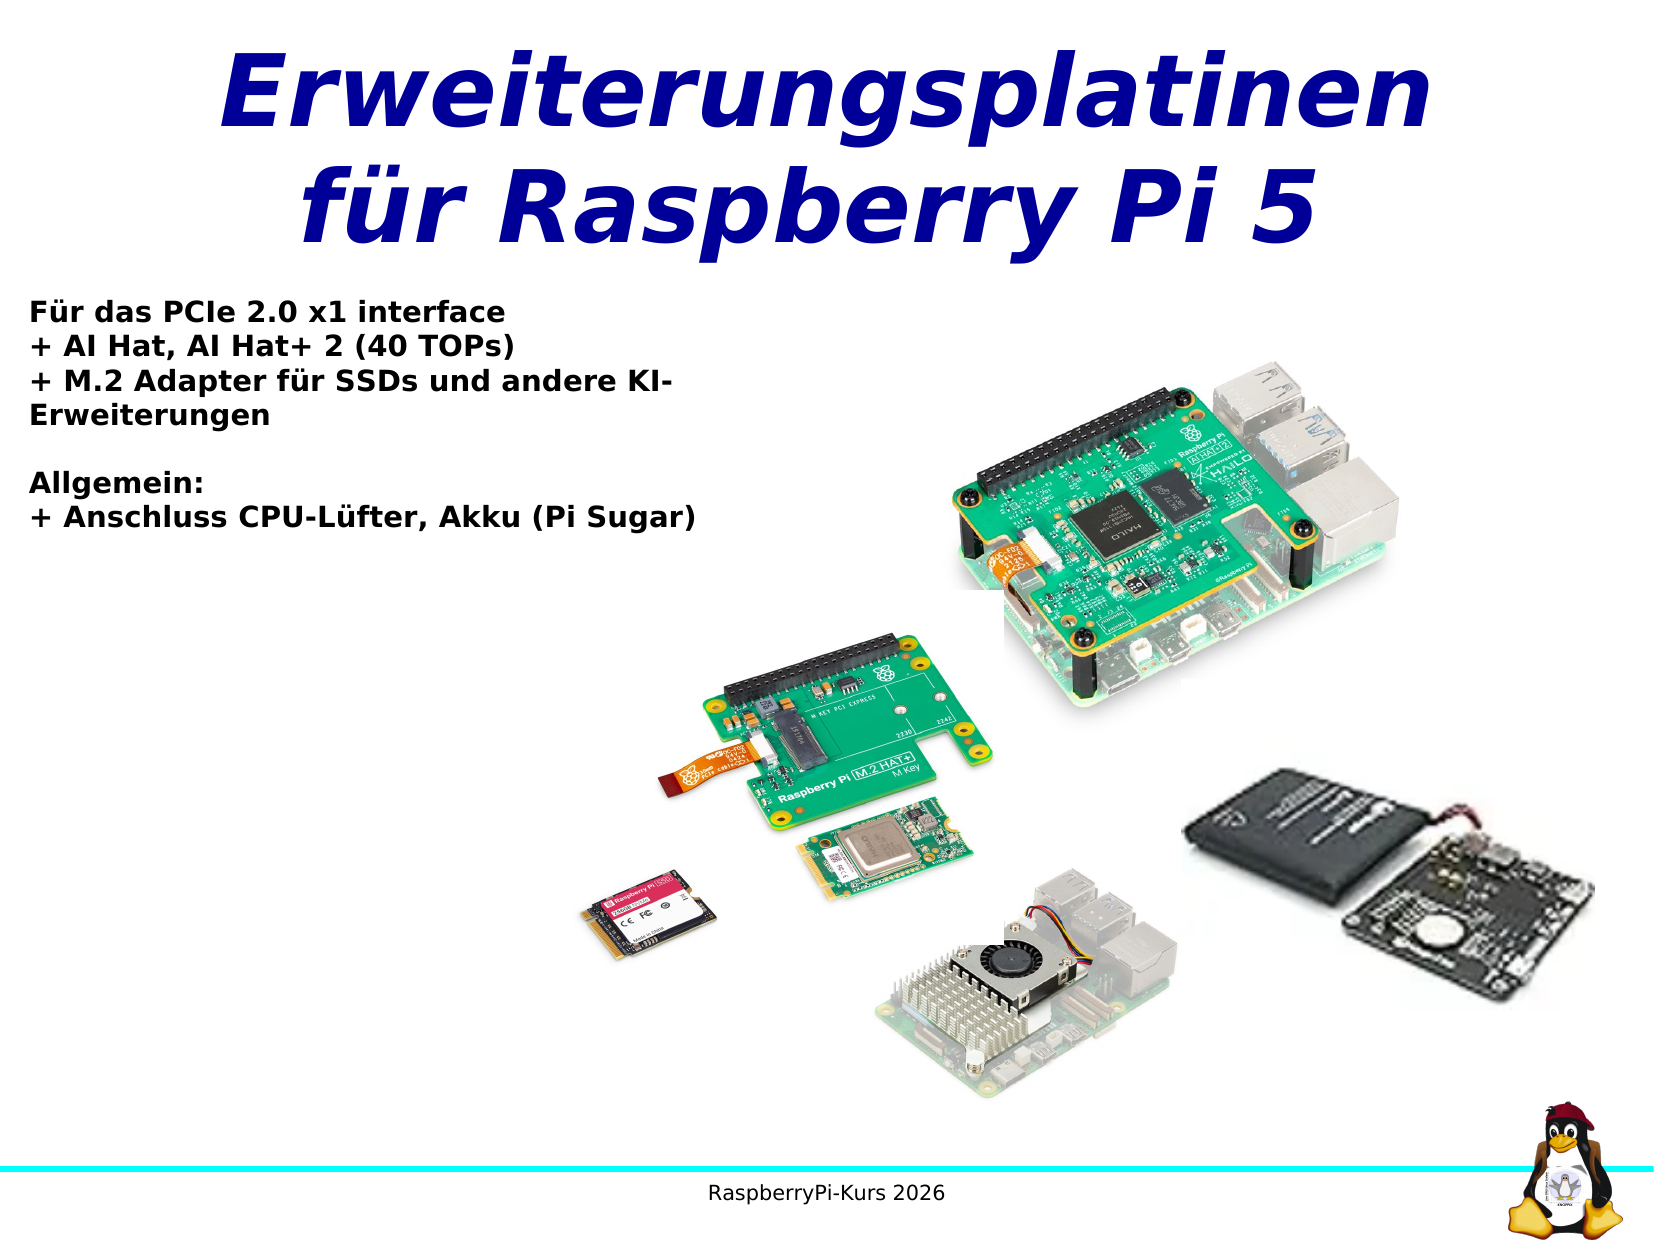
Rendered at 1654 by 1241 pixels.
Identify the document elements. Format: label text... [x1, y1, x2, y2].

list Für das PCIe 2.0 x1 interface + AI Hat, AI Hat+ 2 (40 TOPs) + M.2 Adapter für SSDs und andere KI-Erweiterungen Allgemein: + Anschluss CPU-Lüfter, Akku (Pi Sugar) [28, 295, 739, 1084]
title Erweiterungsplatinen für Raspberry Pi 5 [121, 33, 1534, 267]
picture [1505, 1100, 1625, 1241]
picture [561, 284, 1595, 1138]
